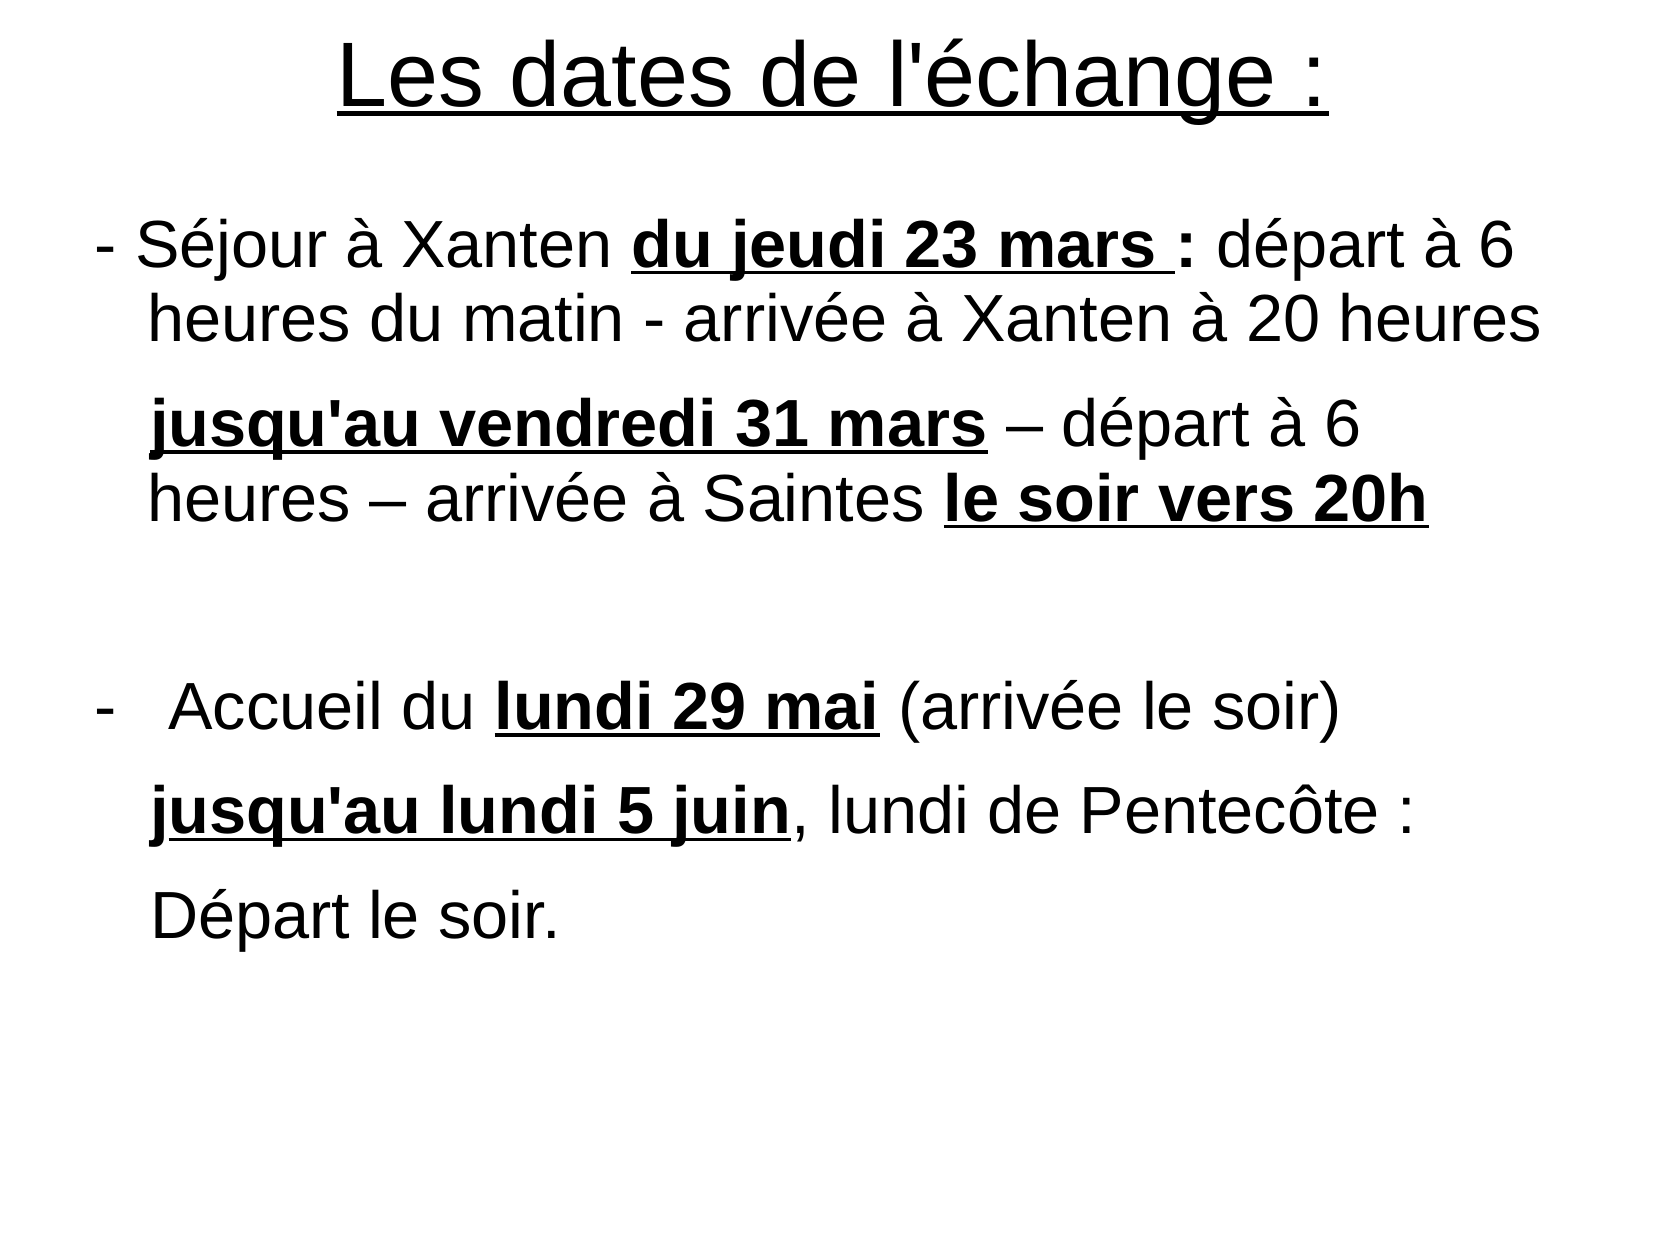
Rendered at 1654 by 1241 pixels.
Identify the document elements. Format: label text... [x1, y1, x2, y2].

list - Séjour à Xanten du jeudi 23 mars : départ à 6 heures du matin - arrivée à Xanten à 20 heures jusqu'au vendredi 31 mars – départ à 6 heures – arrivée à Saintes le soir vers 20h - Accueil du lundi 29 mai (arrivée le soir) jusqu'au lundi 5 juin, lundi de Pentecôte : Départ le soir. [76, 206, 1565, 1177]
title Les dates de l'échange : [88, 23, 1577, 229]
